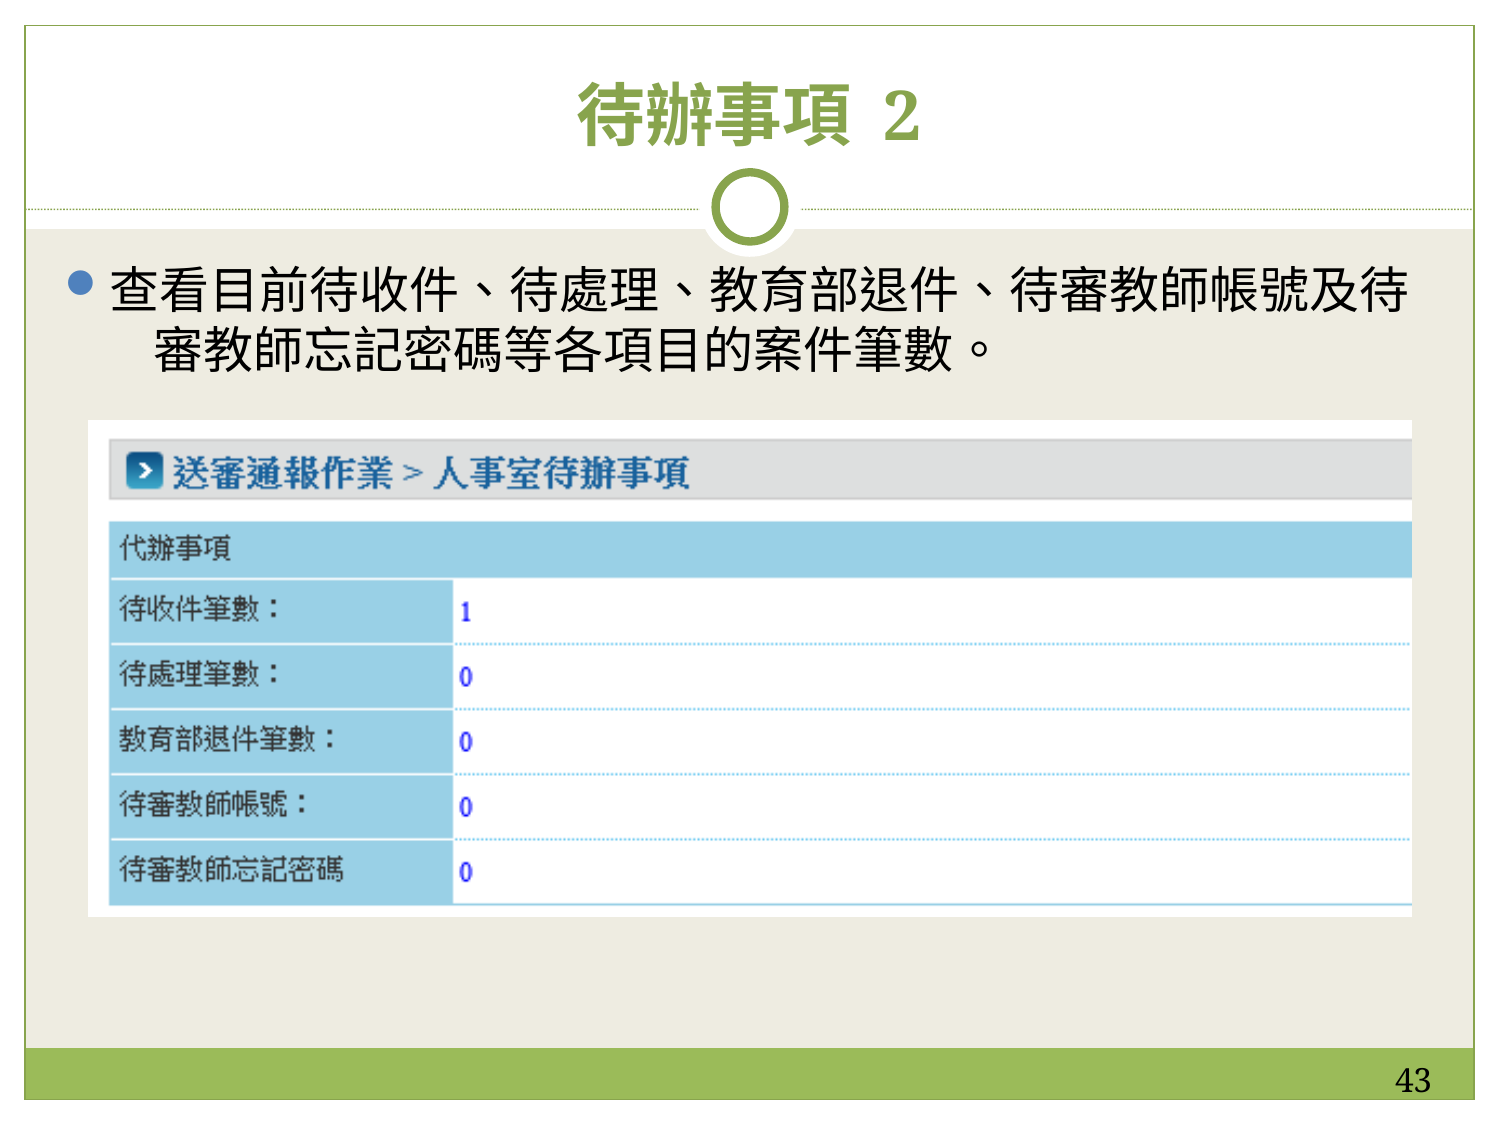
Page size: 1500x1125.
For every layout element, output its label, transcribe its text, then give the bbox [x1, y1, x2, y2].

text_box [1376, 1045, 1452, 1118]
title 待辦事項 2 [49, 37, 1450, 162]
list 查看目前待收件、待處理、教育部退件、待審教師帳號及待審教師忘記密碼等各項目的案件筆數。 [49, 250, 1445, 1001]
picture [88, 420, 1412, 917]
